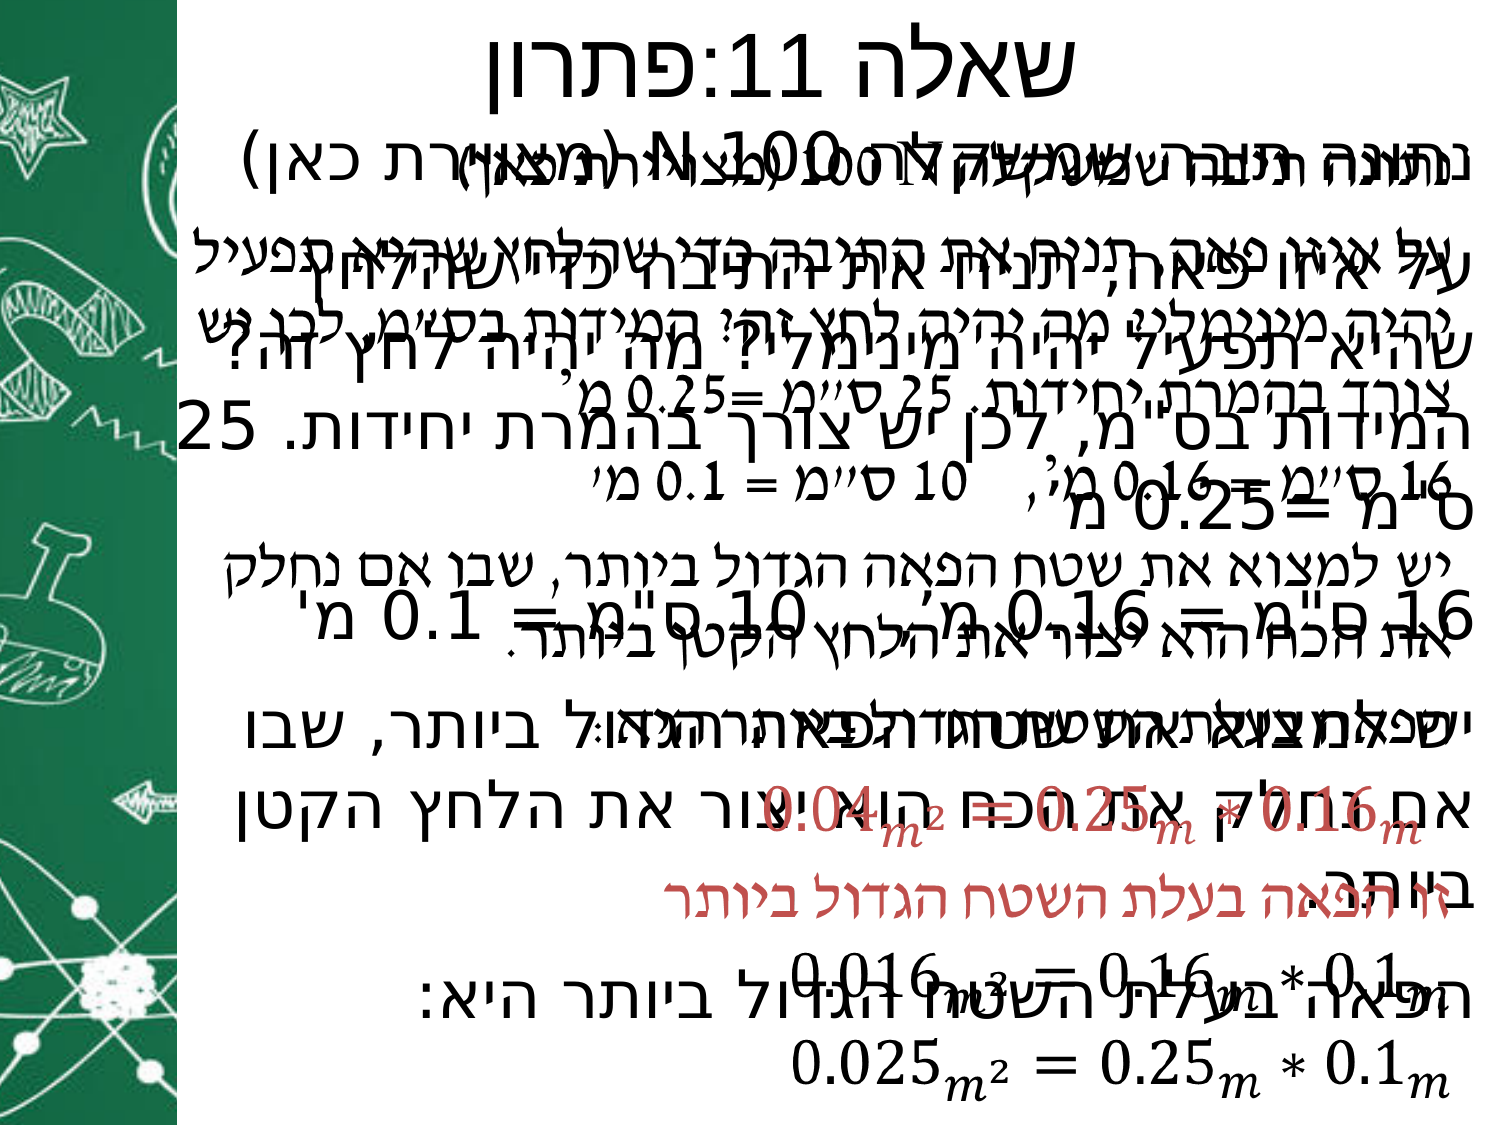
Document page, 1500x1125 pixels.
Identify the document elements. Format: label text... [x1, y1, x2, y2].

picture [0, 0, 177, 1125]
title שאלה 11:פתרון [177, 0, 1457, 106]
list [177, 106, 1492, 1125]
